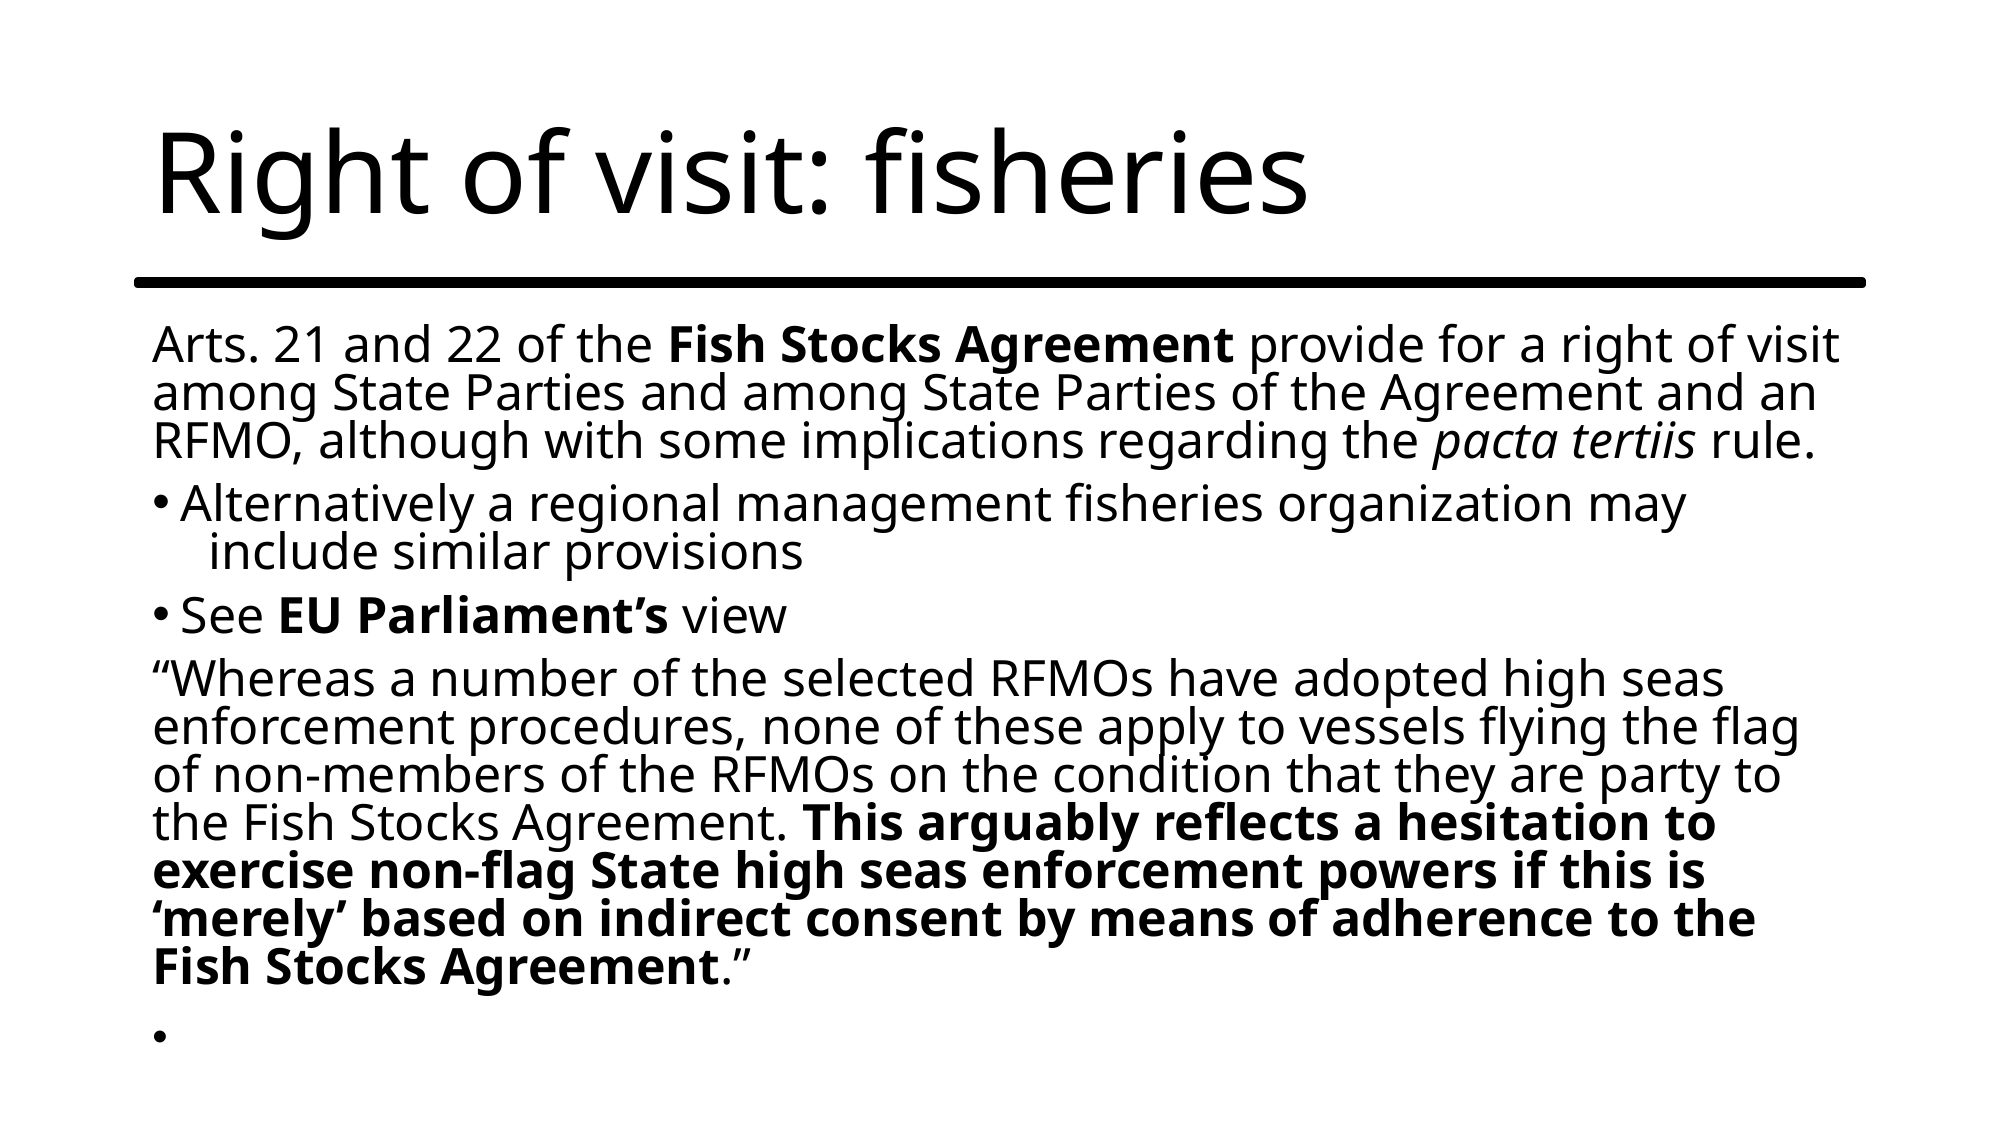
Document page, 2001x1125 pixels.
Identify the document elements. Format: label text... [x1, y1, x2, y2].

title Right of visit: fisheries [137, 59, 1863, 278]
list Arts. 21 and 22 of the Fish Stocks Agreement provide for a right of visit among State Parties and among State Parties of the Agreement and an RFMO, although with some implications regarding the pacta tertiis rule. Alternatively a regional management fisheries organization may include similar provisions See EU Parliament’s view “Whereas a number of the selected RFMOs have adopted high seas enforcement procedures, none of these apply to vessels flying the flag of non-members of the RFMOs on the condition that they are party to the Fish Stocks Agreement. This arguably reflects a hesitation to exercise non-flag State high seas enforcement powers if this is ‘merely’ based on indirect consent by means of adherence to the Fish Stocks Agreement.” [137, 316, 1863, 1014]
